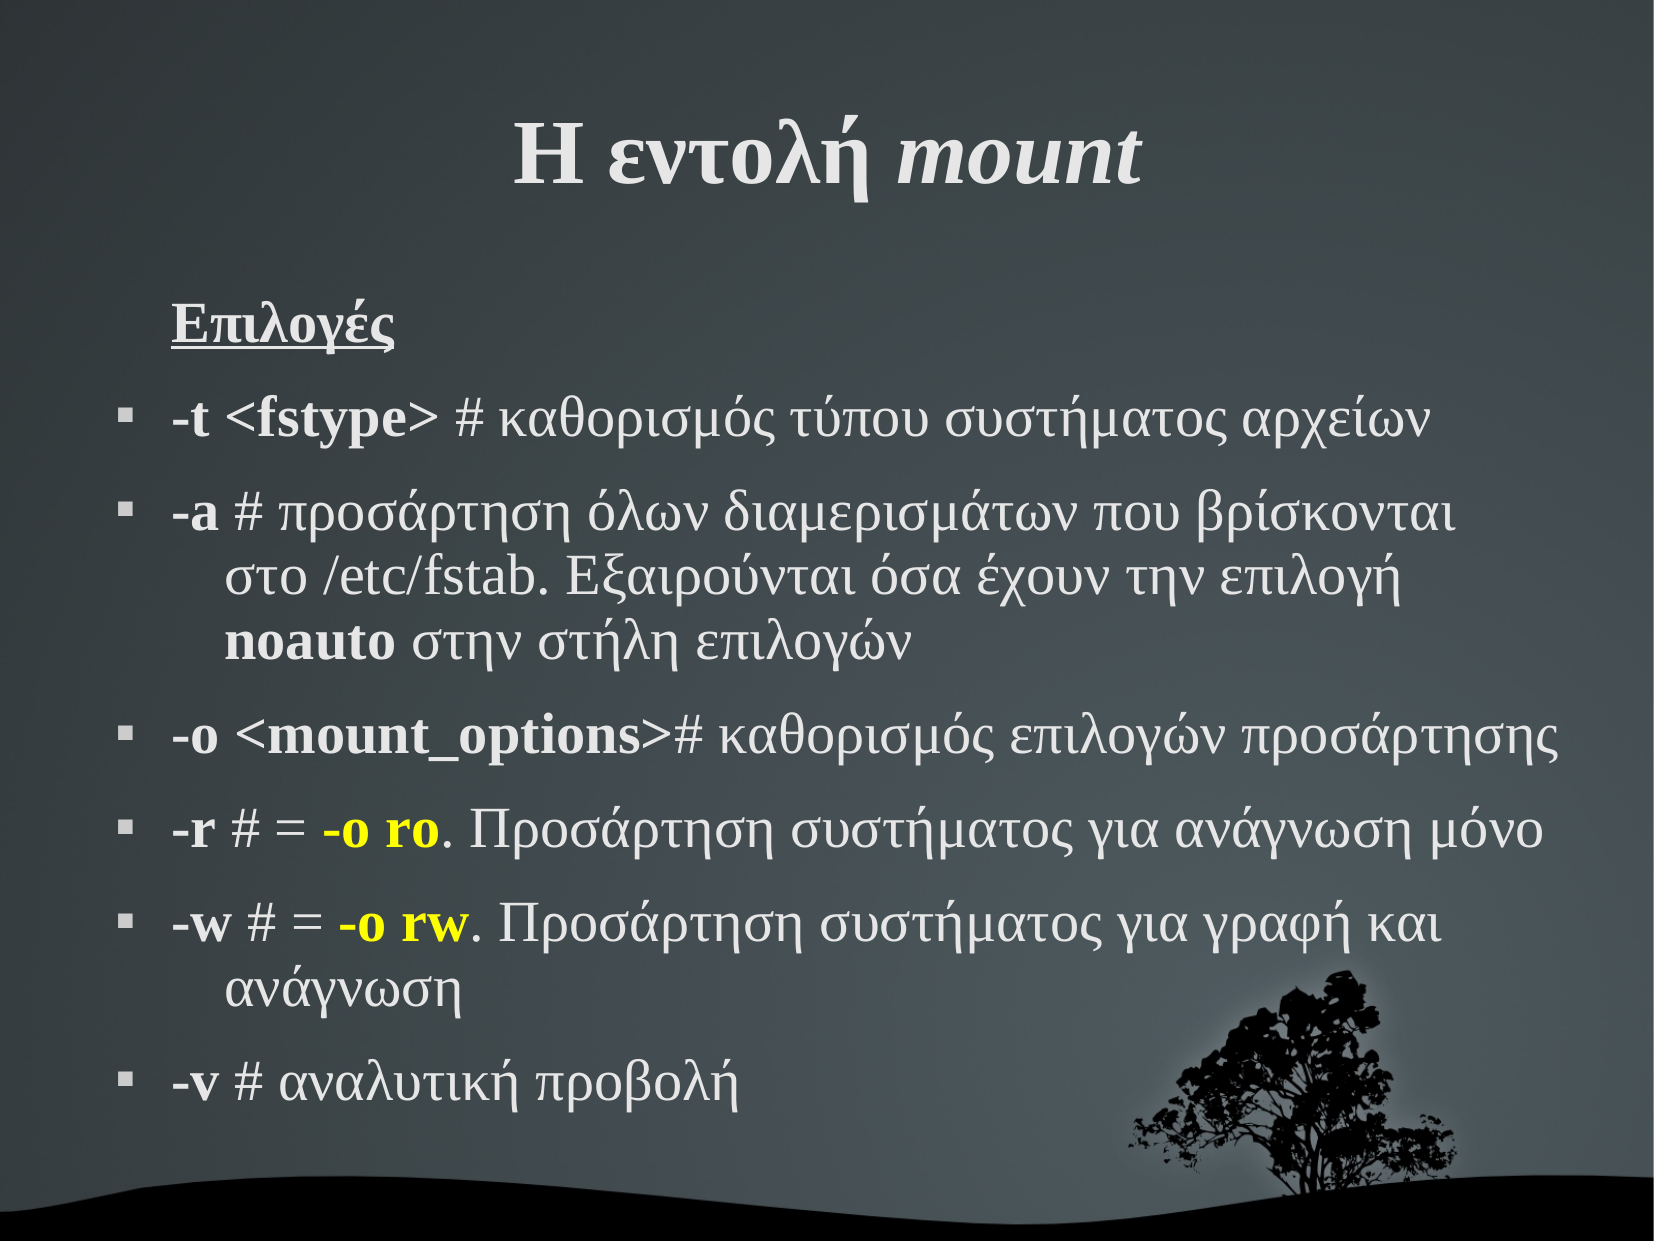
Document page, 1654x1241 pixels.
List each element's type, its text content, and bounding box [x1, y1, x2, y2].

picture [0, 0, 1654, 1241]
title H εντολή mount [82, 49, 1572, 257]
list Επιλογές -t <fstype> # καθορισμός τύπου συστήματος αρχείων -a # προσάρτηση όλων διαμερισμάτων που βρίσκονται στο /etc/fstab. Εξαιρούνται όσα έχουν την επιλογή noauto στην στήλη επιλογών -ο <mount_options># καθορισμός επιλογών προσάρτησης -r # = -o ro. Προσάρτηση συστήματος για ανάγνωση μόνο -w # = -o rw. Προσάρτηση συστήματος για γραφή και ανάγνωση -v # αναλυτική προβολή [82, 290, 1571, 1217]
